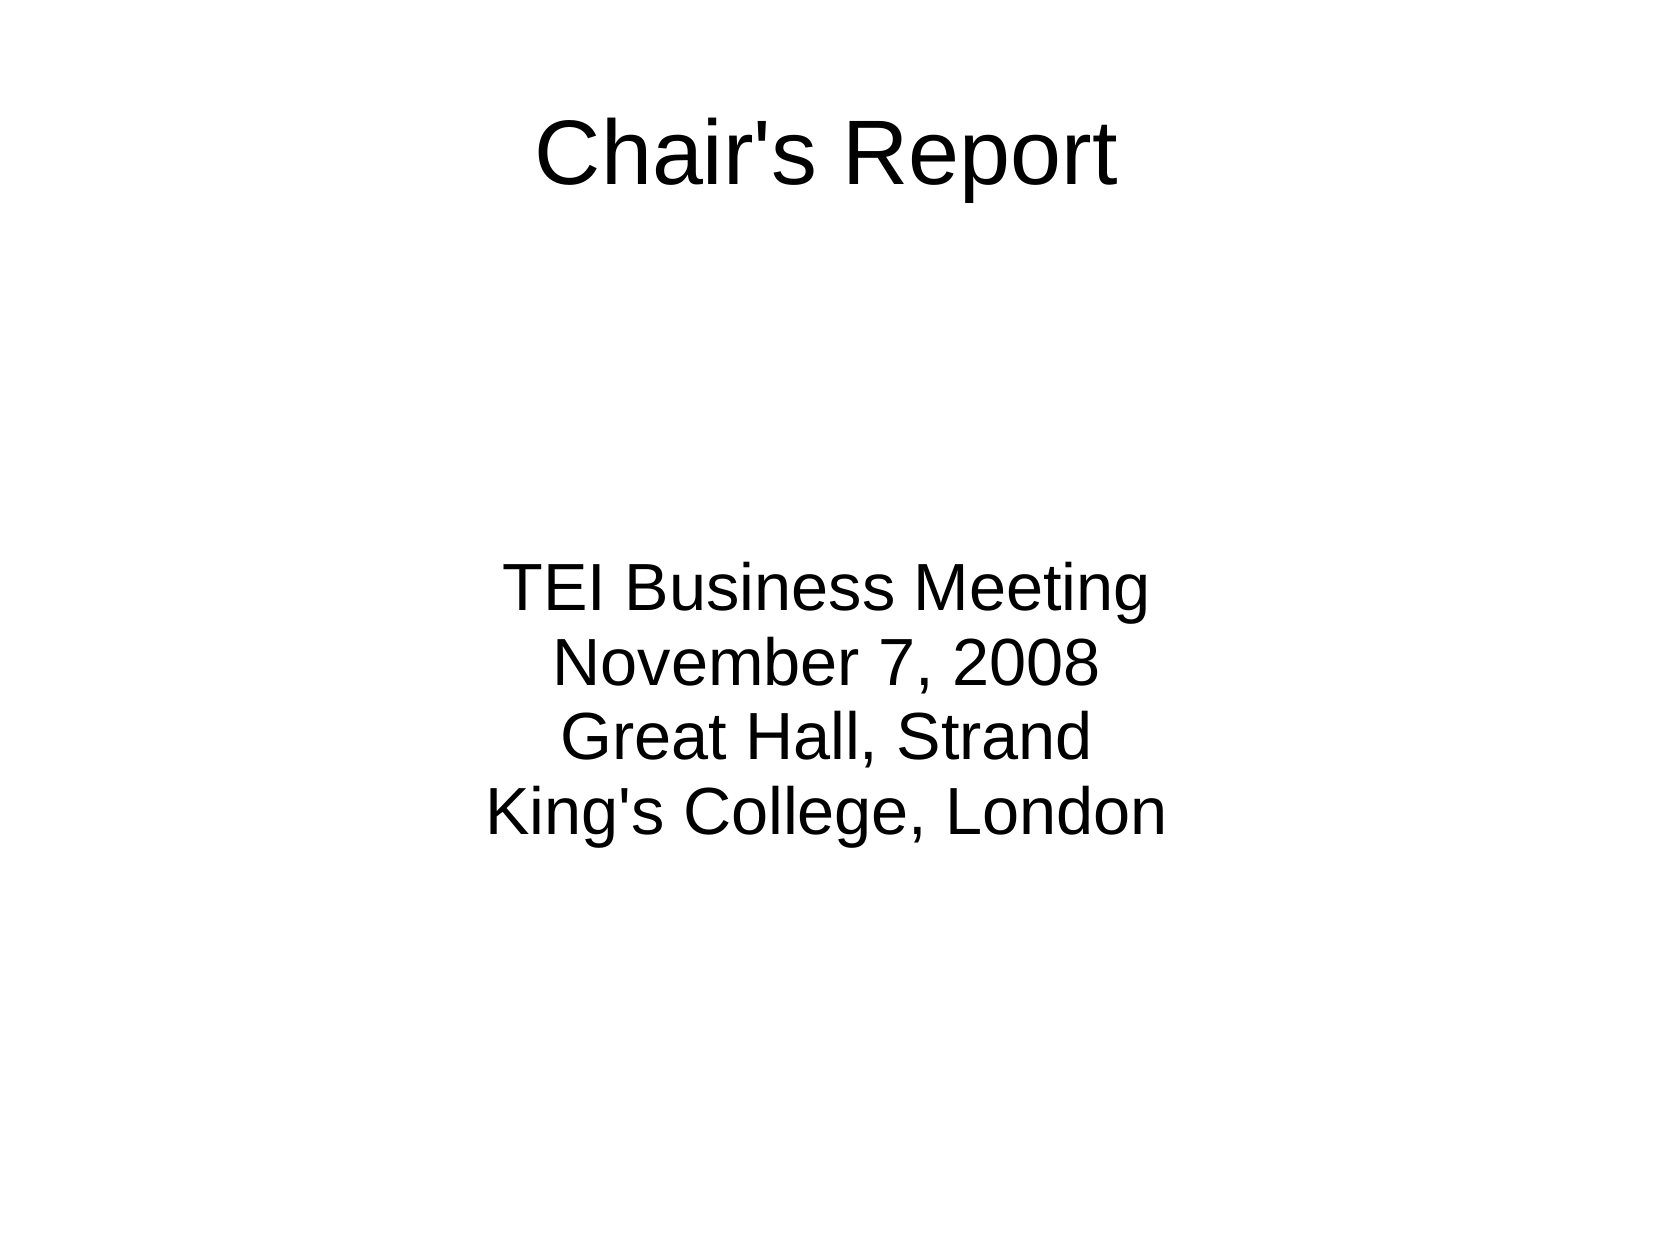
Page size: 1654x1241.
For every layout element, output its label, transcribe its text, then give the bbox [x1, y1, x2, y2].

title Chair's Report [82, 56, 1571, 250]
subtitle TEI Business Meeting November 7, 2008 Great Hall, Strand King's College, London [82, 297, 1571, 1102]
